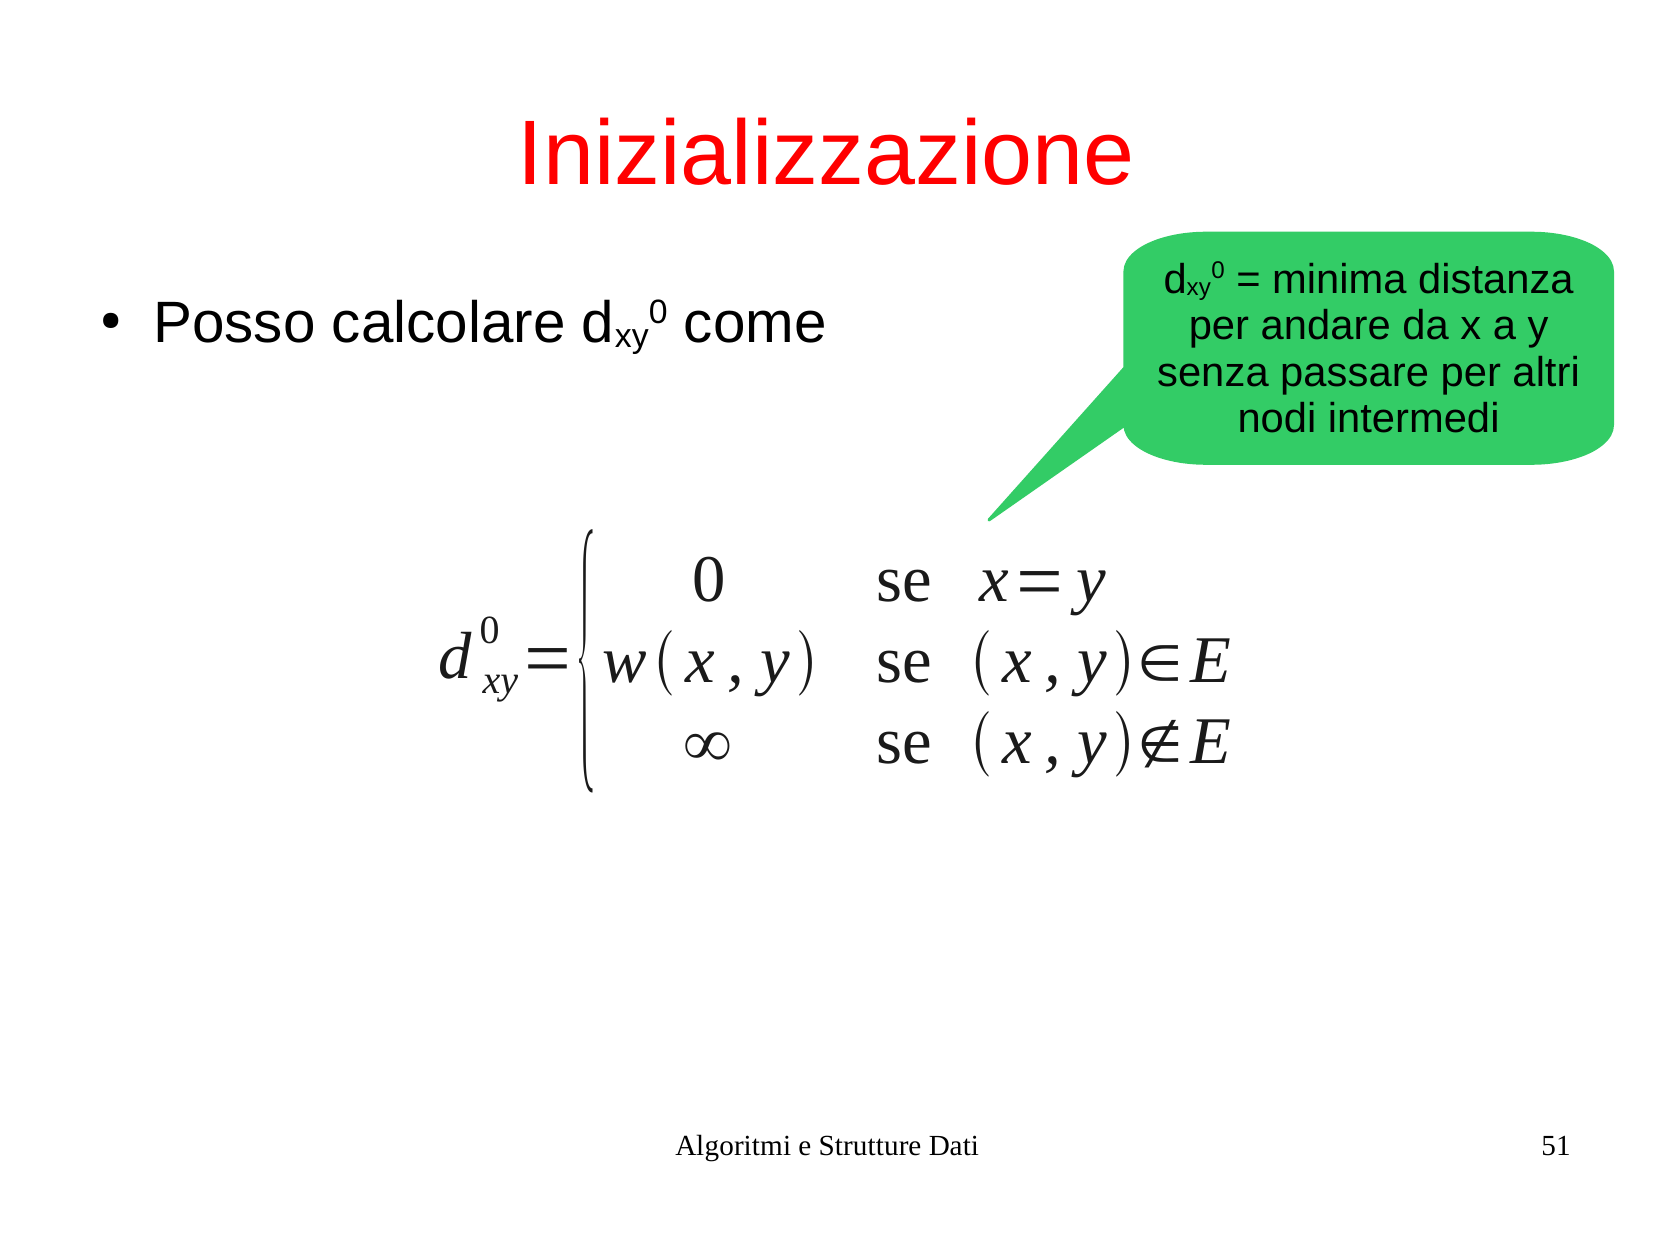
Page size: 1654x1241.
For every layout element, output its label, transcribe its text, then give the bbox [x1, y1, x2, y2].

list Posso calcolare dxy0 come [82, 290, 1571, 1109]
chart [431, 525, 1238, 794]
title Inizializzazione [82, 49, 1571, 257]
text_box dxy0 = minima distanza per andare da x a y senza passare per altri nodi intermedi [988, 233, 1613, 521]
